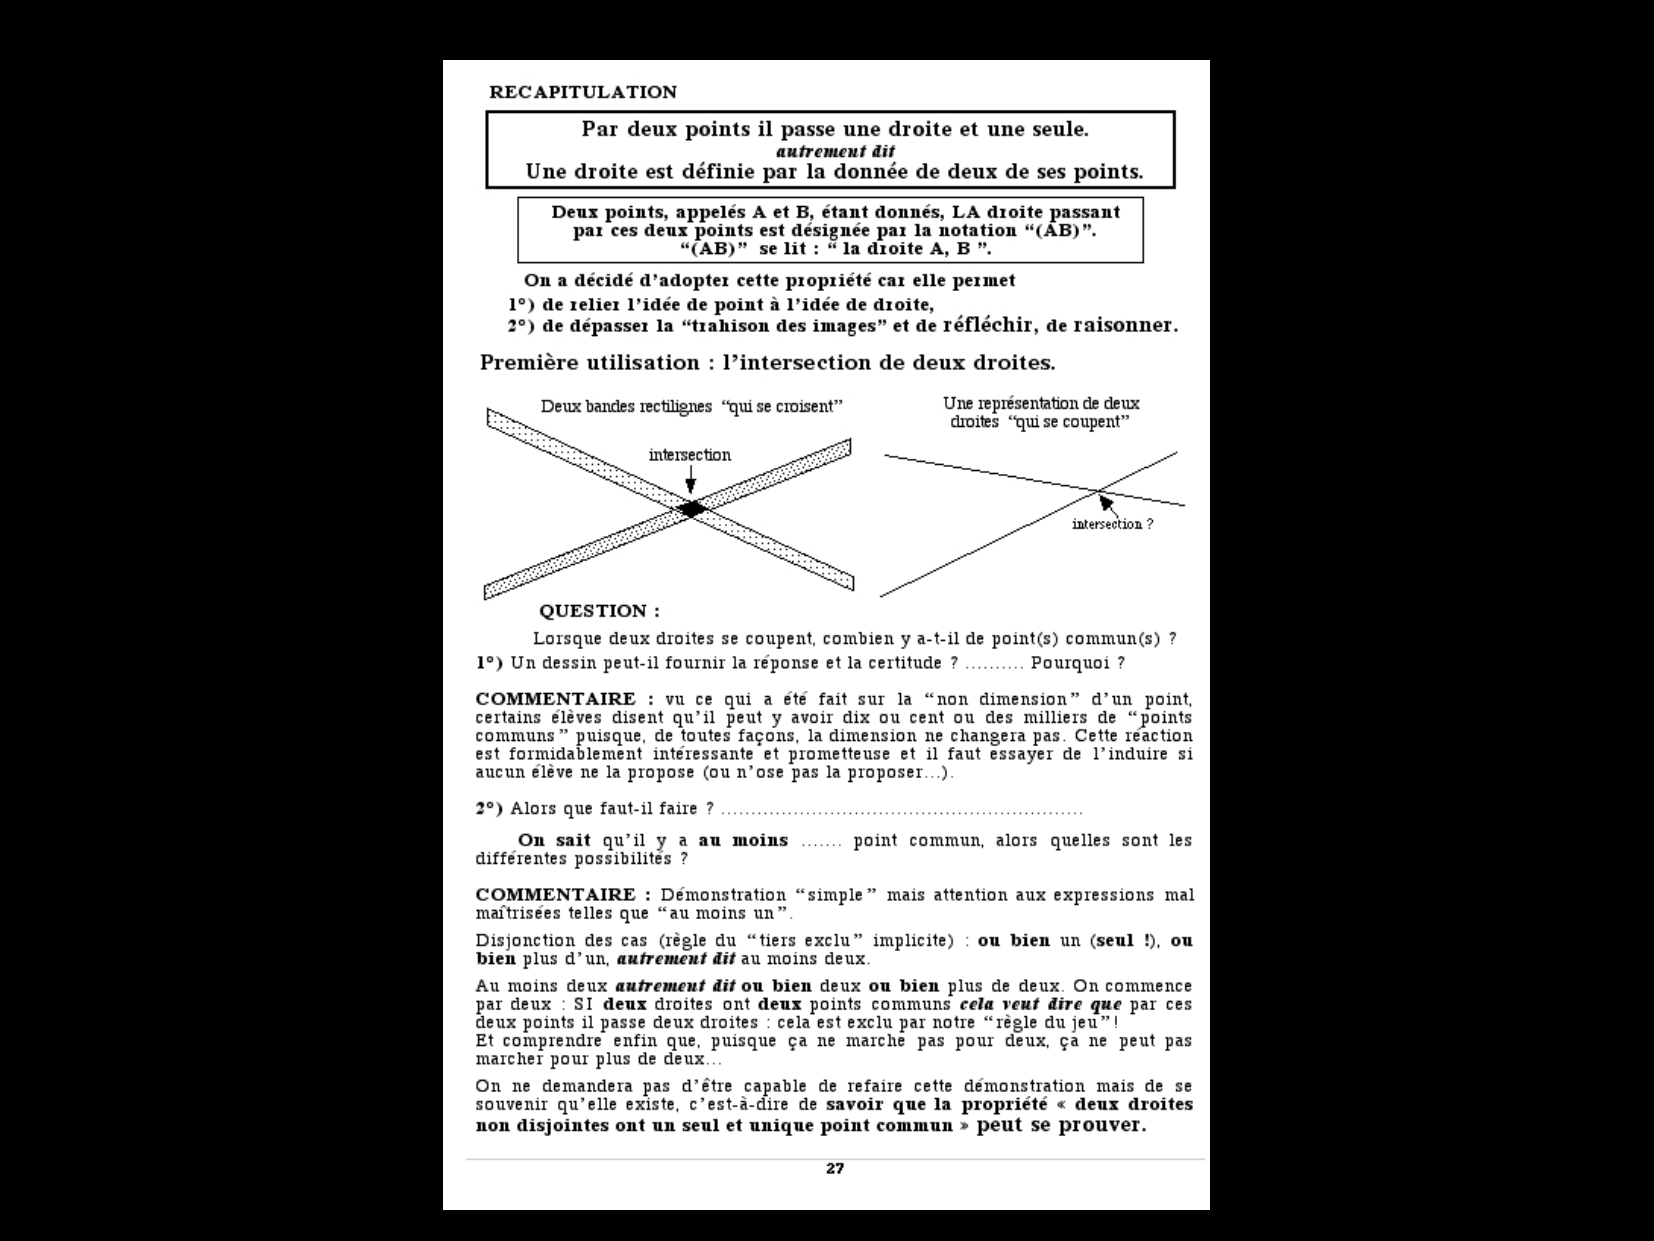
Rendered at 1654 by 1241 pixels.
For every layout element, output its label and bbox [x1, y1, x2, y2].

picture [466, 71, 1205, 1183]
text_box [0, 0, 1654, 1241]
